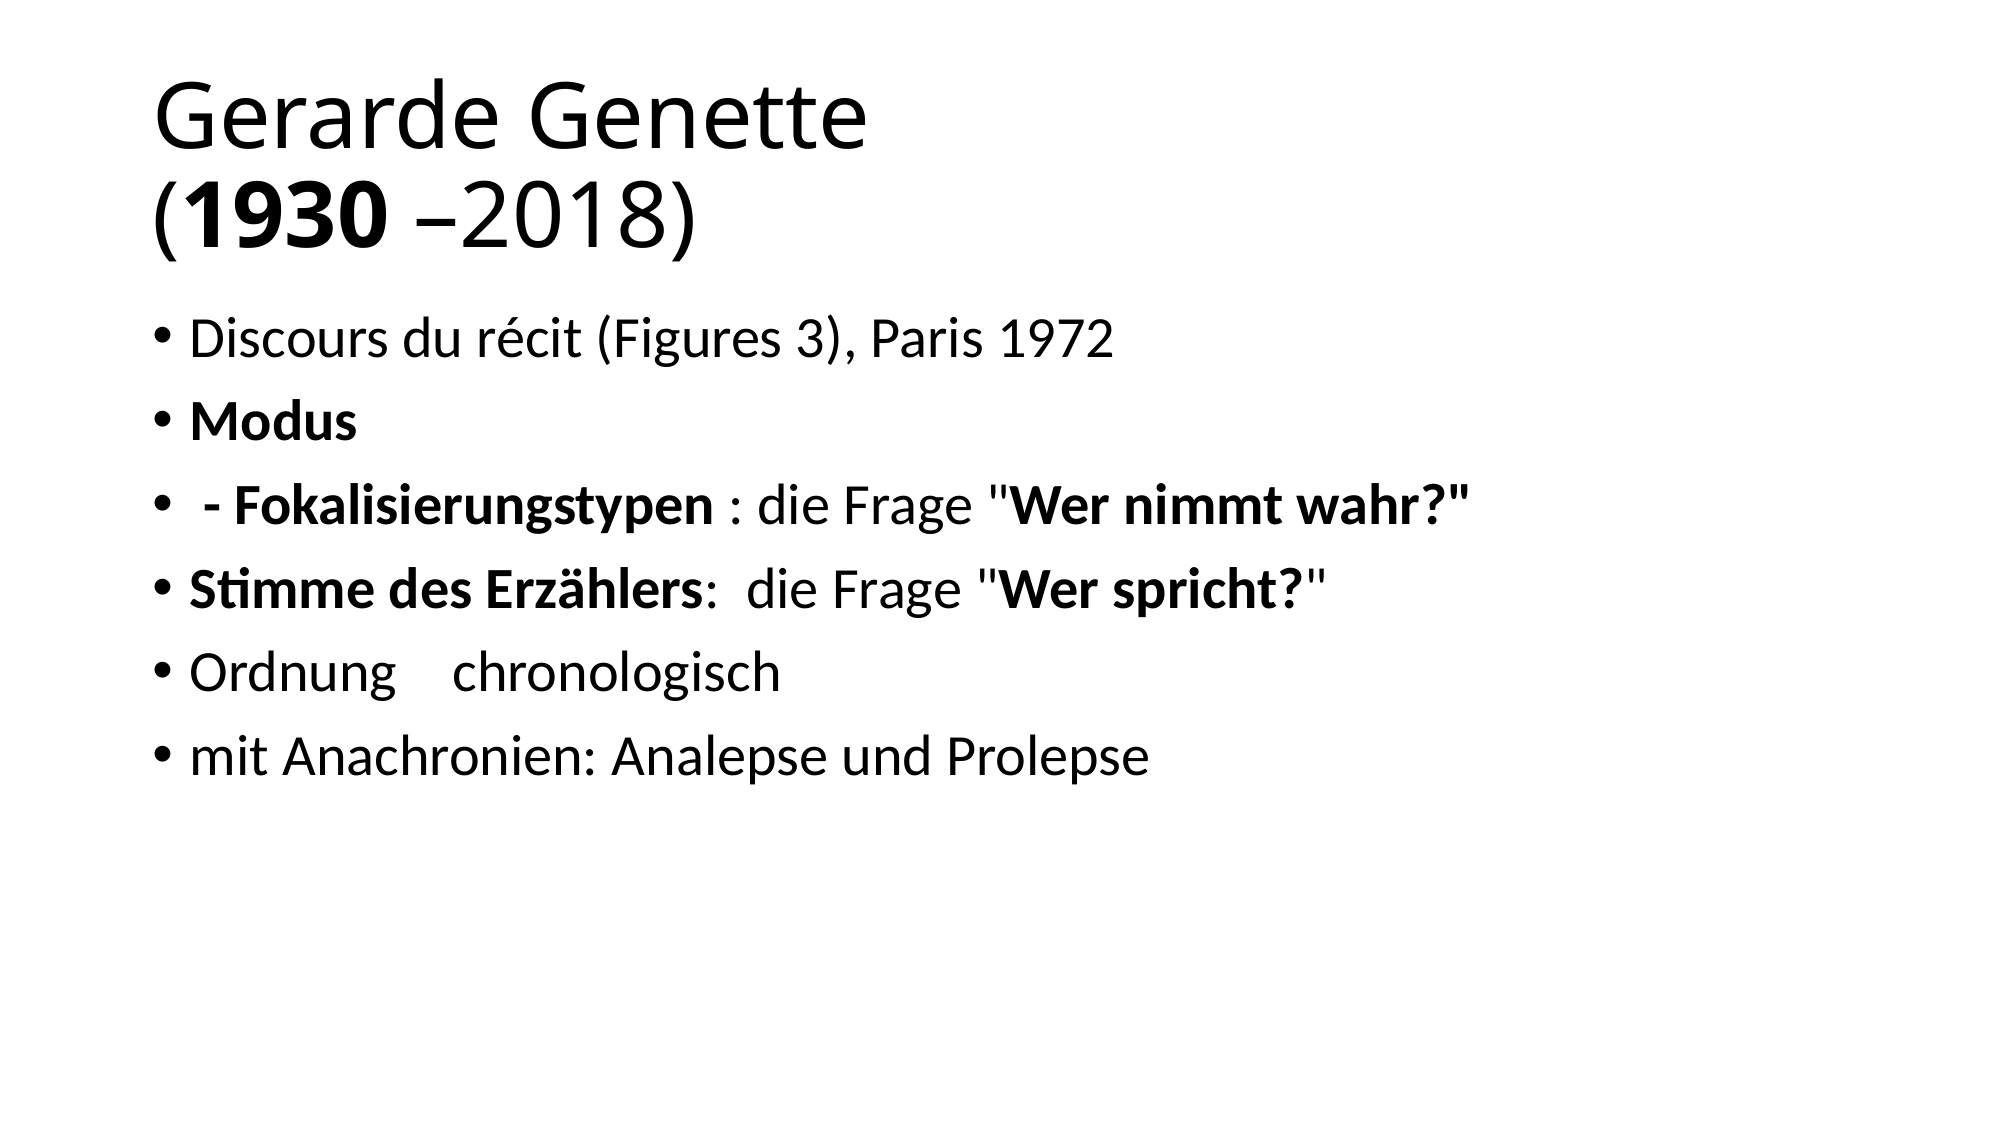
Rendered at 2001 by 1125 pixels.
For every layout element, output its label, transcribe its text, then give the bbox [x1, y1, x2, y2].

list Discours du récit (Figures 3), Paris 1972 Modus - Fokalisierungstypen : die Frage "Wer nimmt wahr?" Stimme des Erzählers: die Frage "Wer spricht?" Ordnung chronologisch mit Anachronien: Analepse und Prolepse [137, 299, 1863, 1014]
title Gerarde Genette (1930 –2018) [137, 59, 1863, 278]
